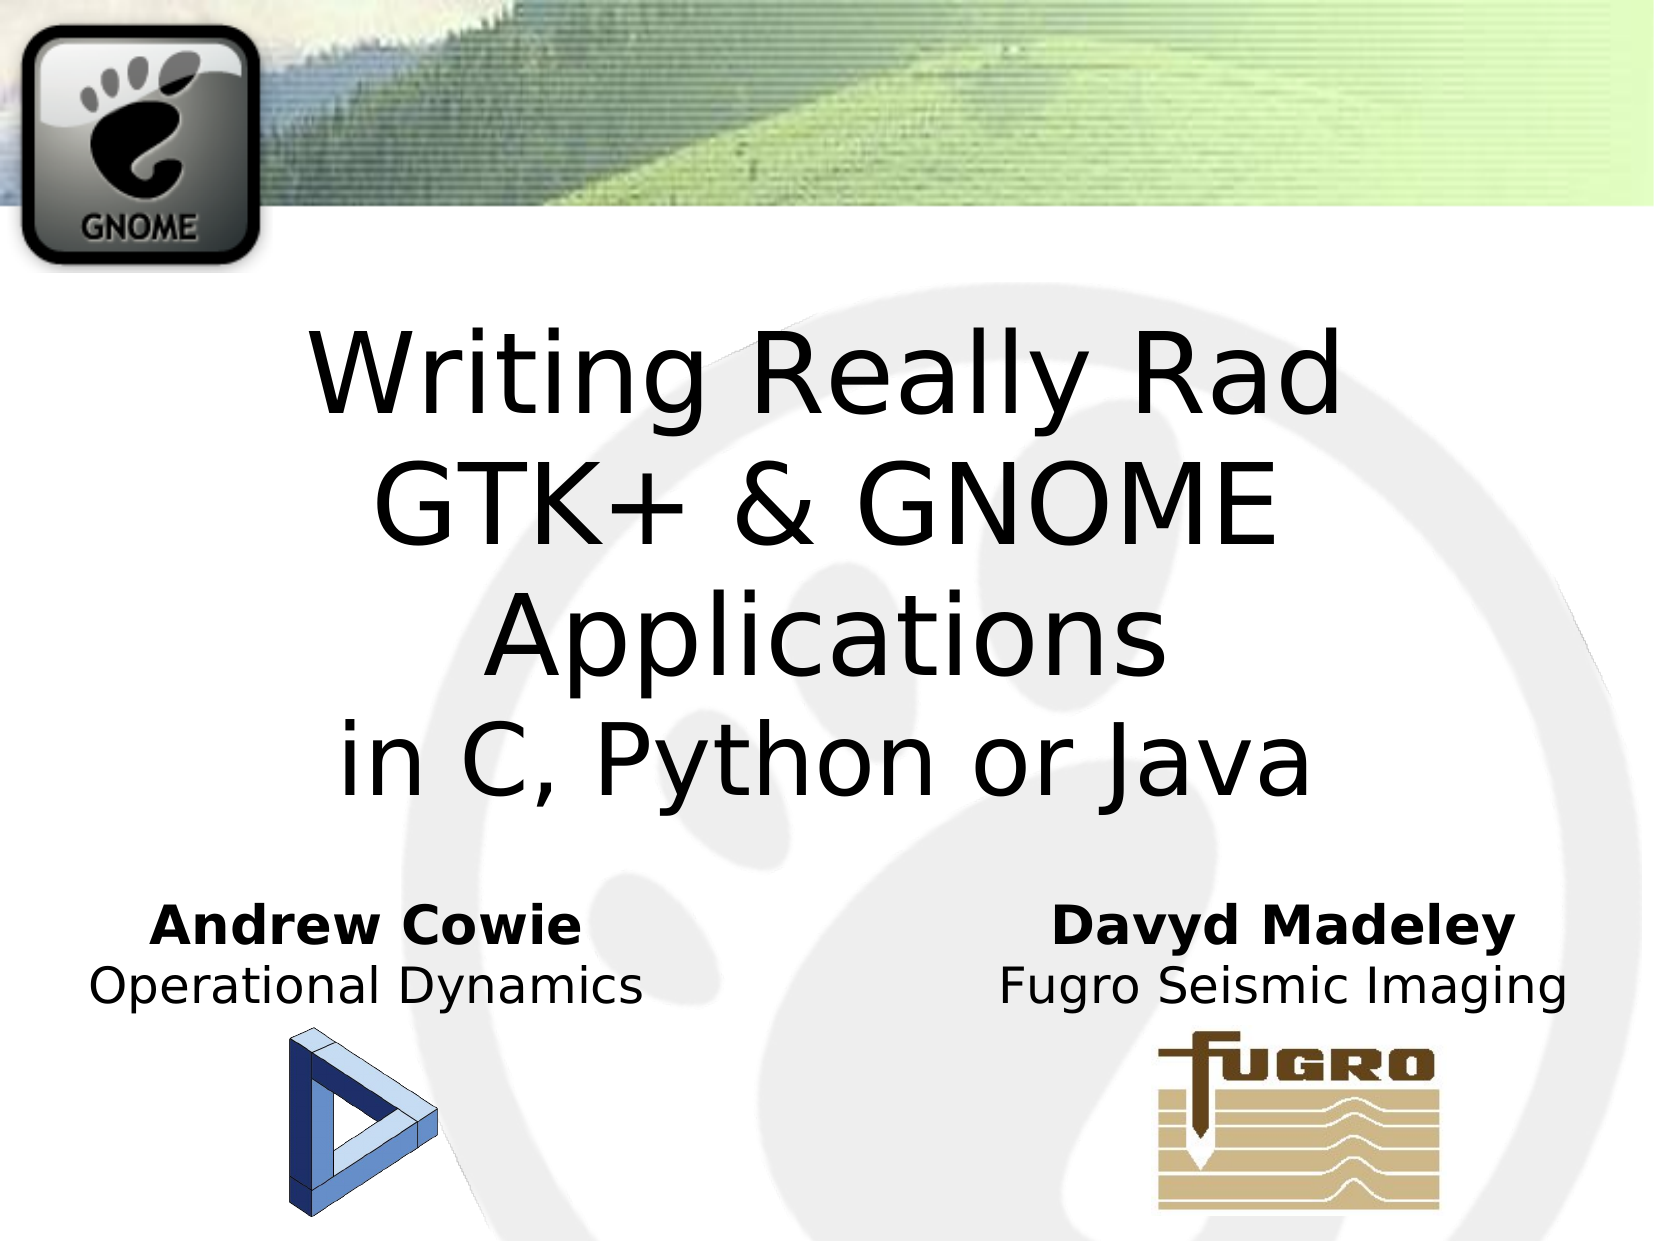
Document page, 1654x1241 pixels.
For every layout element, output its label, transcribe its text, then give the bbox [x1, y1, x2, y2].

picture [289, 904, 1642, 1241]
text_box Andrew Cowie Operational Dynamics [88, 894, 645, 1016]
picture [0, 0, 1654, 224]
subtitle Writing Really Rad GTK+ & GNOME Applications in C, Python or Java [0, 224, 1654, 904]
text_box Davyd Madeley Fugro Seismic Imaging [998, 894, 1570, 1016]
